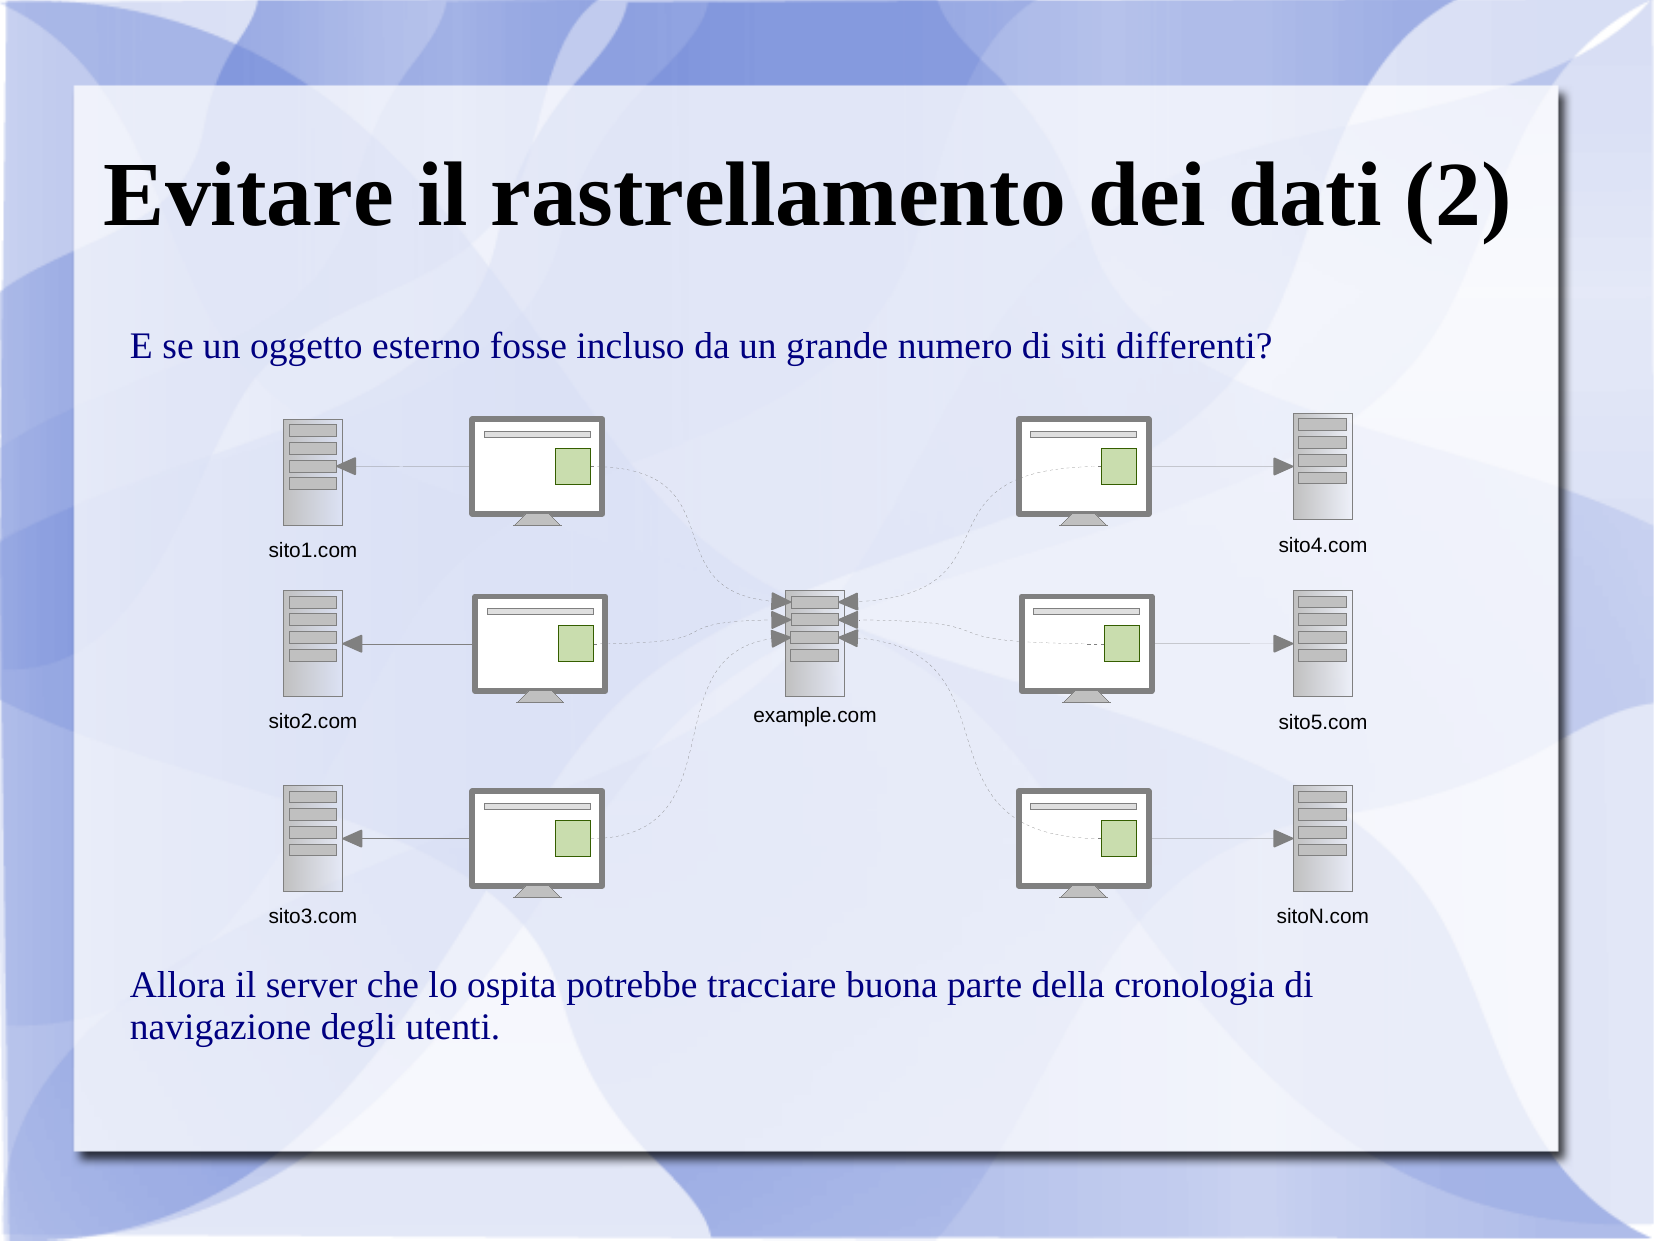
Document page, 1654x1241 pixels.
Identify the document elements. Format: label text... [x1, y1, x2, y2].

text_box sito2.com [218, 702, 408, 742]
text_box sito3.com [218, 897, 408, 937]
list E se un oggetto esterno fosse incluso da un grande numero di siti differenti? Allora il server che lo ospita potrebbe tracciare buona parte della cronologia di navigazione degli utenti. [129, 324, 1489, 1050]
text_box sito4.com [1228, 525, 1418, 565]
text_box sitoN.com [1228, 897, 1418, 937]
text_box sito5.com [1228, 702, 1418, 742]
title Evitare il rastrellamento dei dati (2) [82, 90, 1536, 298]
picture [0, 0, 1654, 1241]
text_box sito1.com [218, 531, 408, 570]
